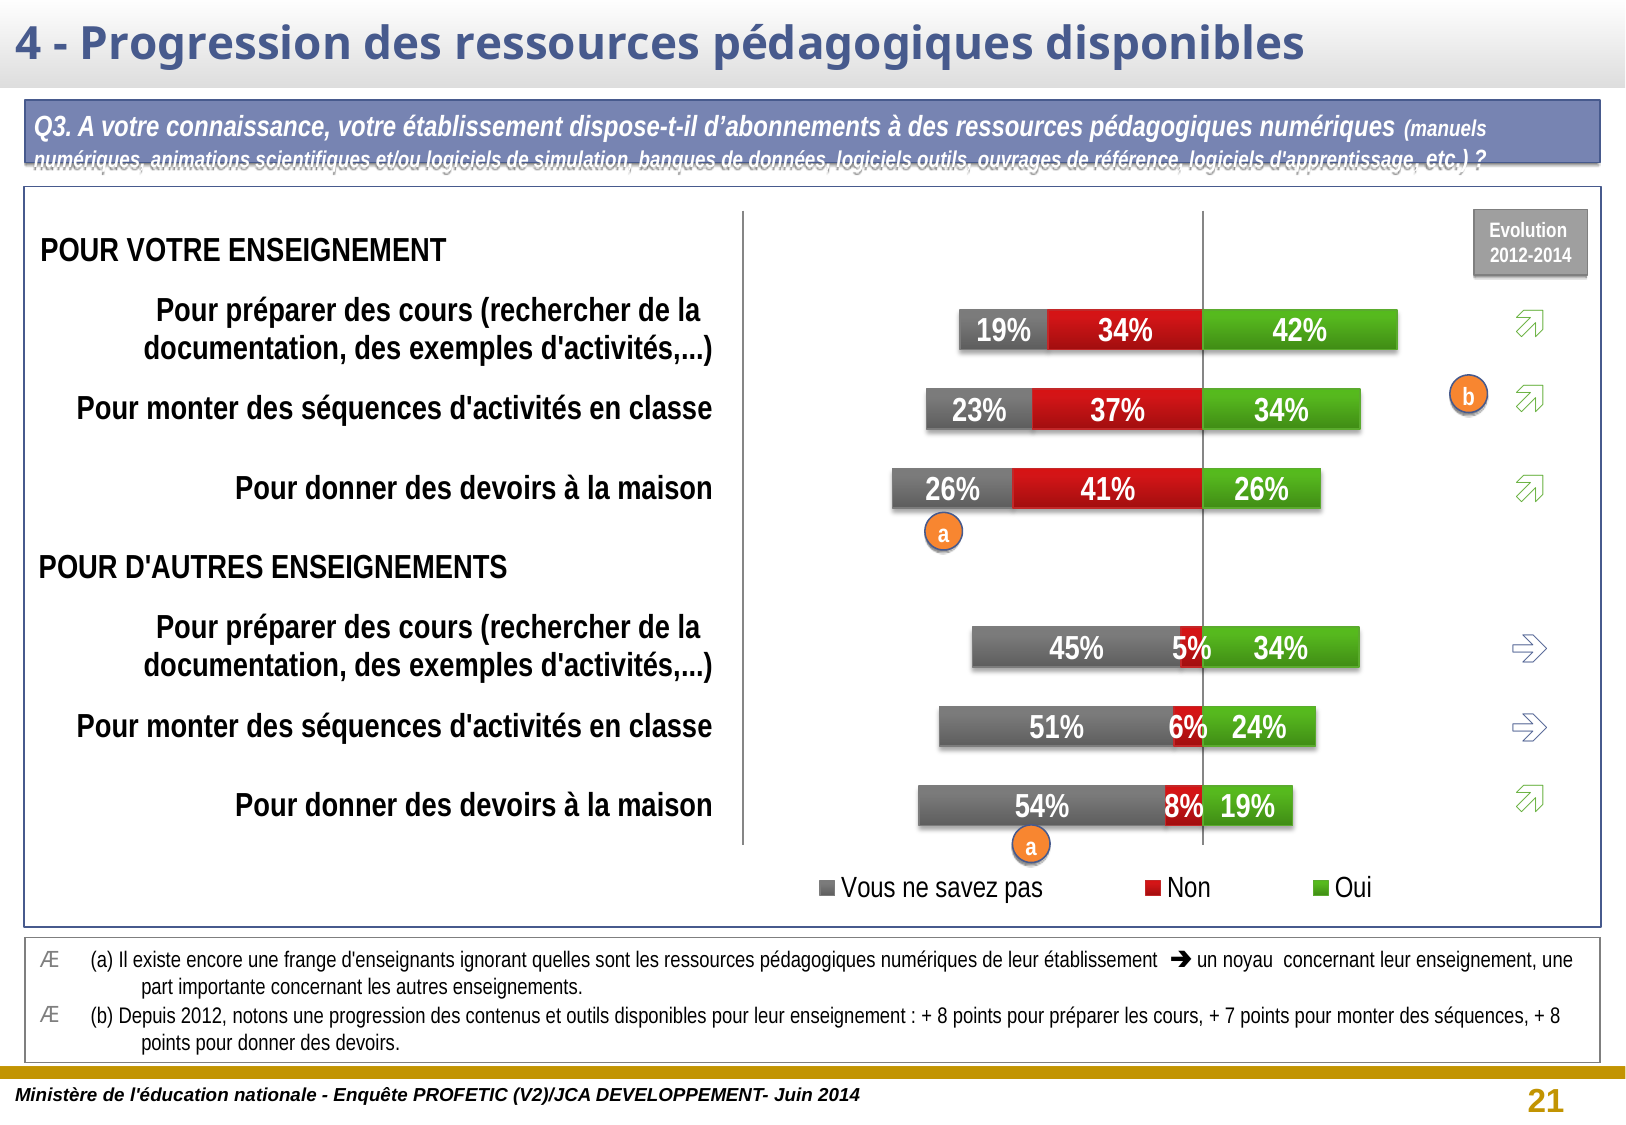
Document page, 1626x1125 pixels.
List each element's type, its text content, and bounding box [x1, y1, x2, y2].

text_box b [1449, 374, 1488, 413]
text_box Ministère de l'éducation nationale - Enquête PROFETIC (V2)/JCA DEVELOPPEMENT- Juin 2014 [0, 1074, 1501, 1125]
title 4 - Progression des ressources pédagogiques disponibles [0, 0, 1625, 88]
list (a) Il existe encore une frange d'enseignants ignorant quelles sont les ressources pédagogiques numériques de leur établissement  un noyau concernant leur enseignement, une part importante concernant les autres enseignements. (b) Depuis 2012, notons une progression des contenus et outils disponibles pour leur enseignement : + 8 points pour préparer les cours, + 7 points pour monter des séquences, + 8 points pour donner des devoirs. [24, 937, 1600, 1063]
text_box a [1012, 824, 1051, 863]
text_box 21 [1512, 1071, 1625, 1125]
text_box a [924, 512, 963, 550]
text_box  [1509, 703, 1552, 750]
text_box  [1513, 464, 1549, 511]
text_box  [1513, 299, 1549, 346]
text_box  [1513, 375, 1549, 421]
text_box Evolution 2012-2014 [1474, 209, 1588, 275]
picture [24, 187, 1600, 926]
text_box Q3. A votre connaissance, votre établissement dispose-t-il d’abonnements à des ressources pédagogiques numériques (manuels numériques, animations scientifiques et/ou logiciels de simulation, banques de données, logiciels outils, ouvrages de référence, logiciels d'apprentissage, etc.) ? [25, 100, 1600, 163]
text_box  [1509, 624, 1552, 671]
text_box  [1513, 774, 1549, 821]
